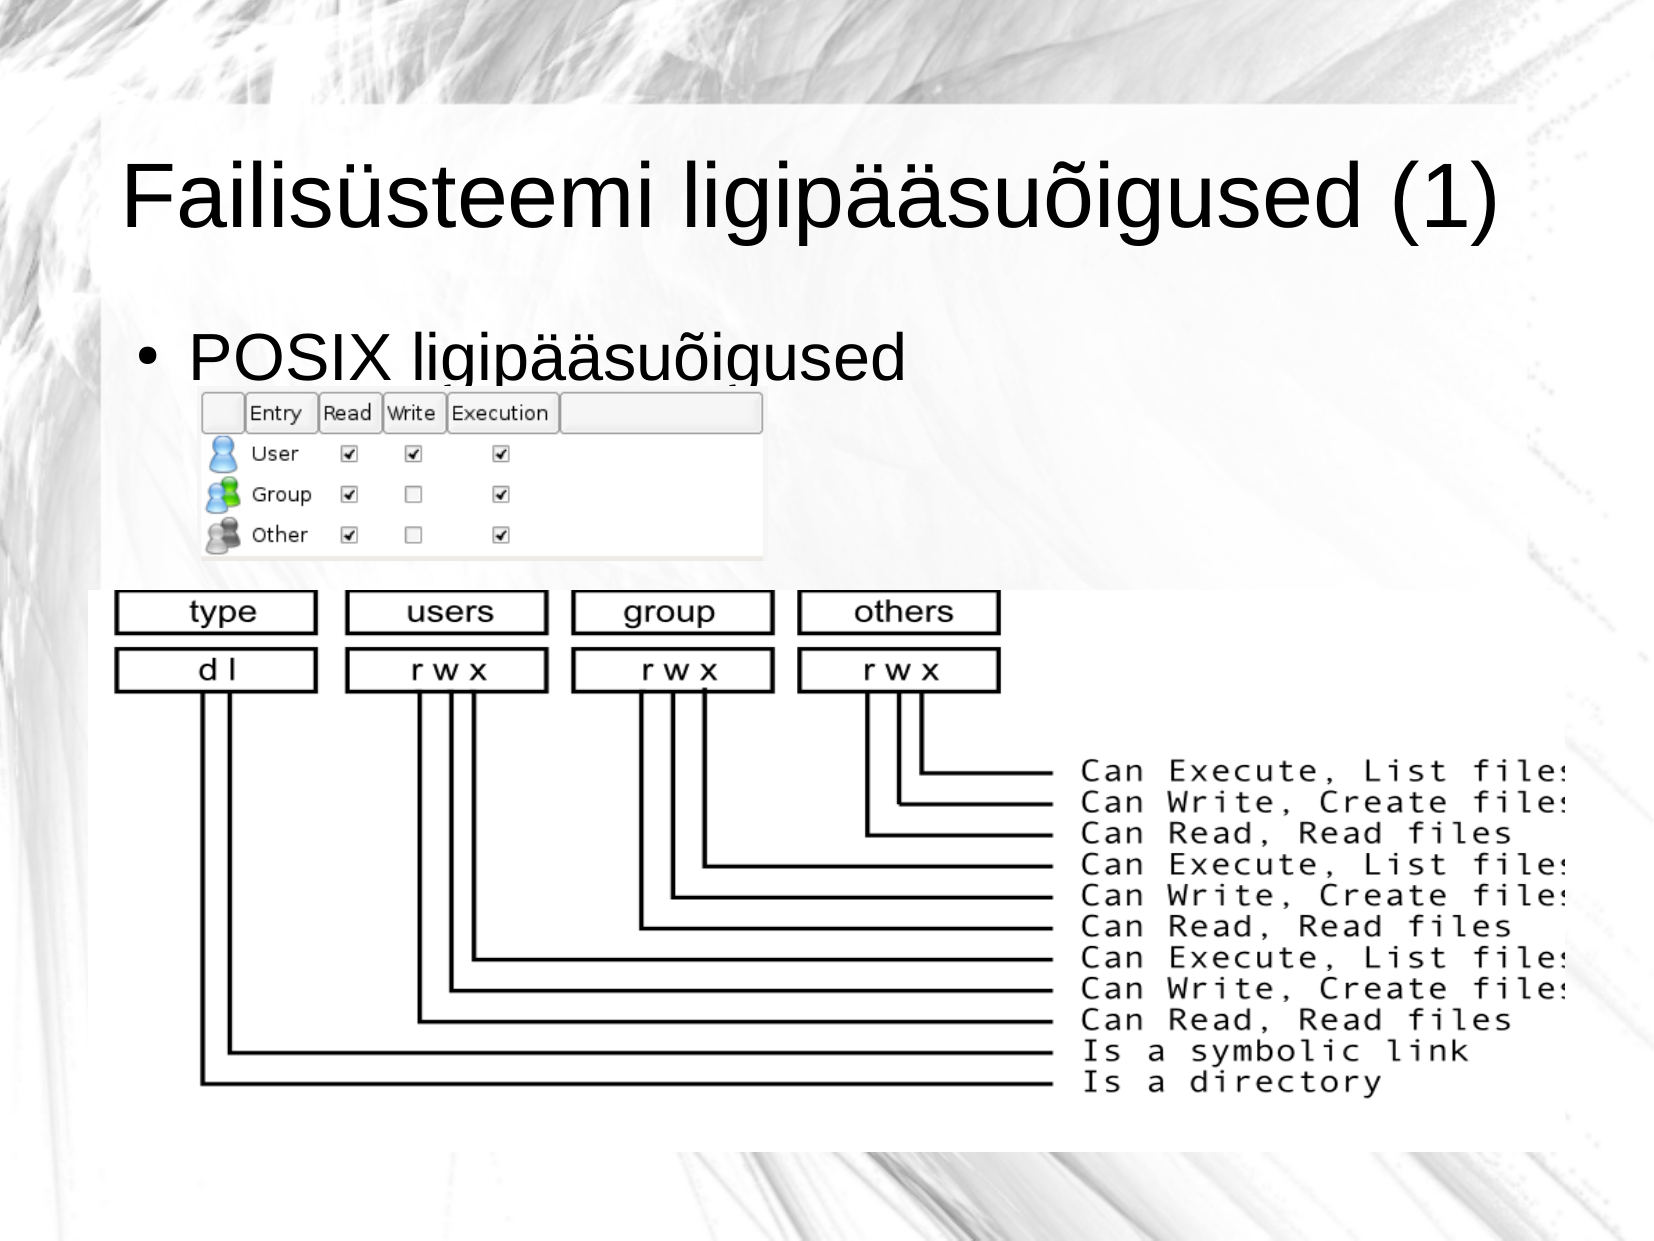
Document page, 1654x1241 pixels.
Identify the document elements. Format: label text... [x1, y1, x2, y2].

list POSIX ligipääsuõigused [118, 319, 1571, 945]
picture [0, 0, 1654, 1241]
title Failisüsteemi ligipääsuõigused (1) [118, 112, 1506, 281]
